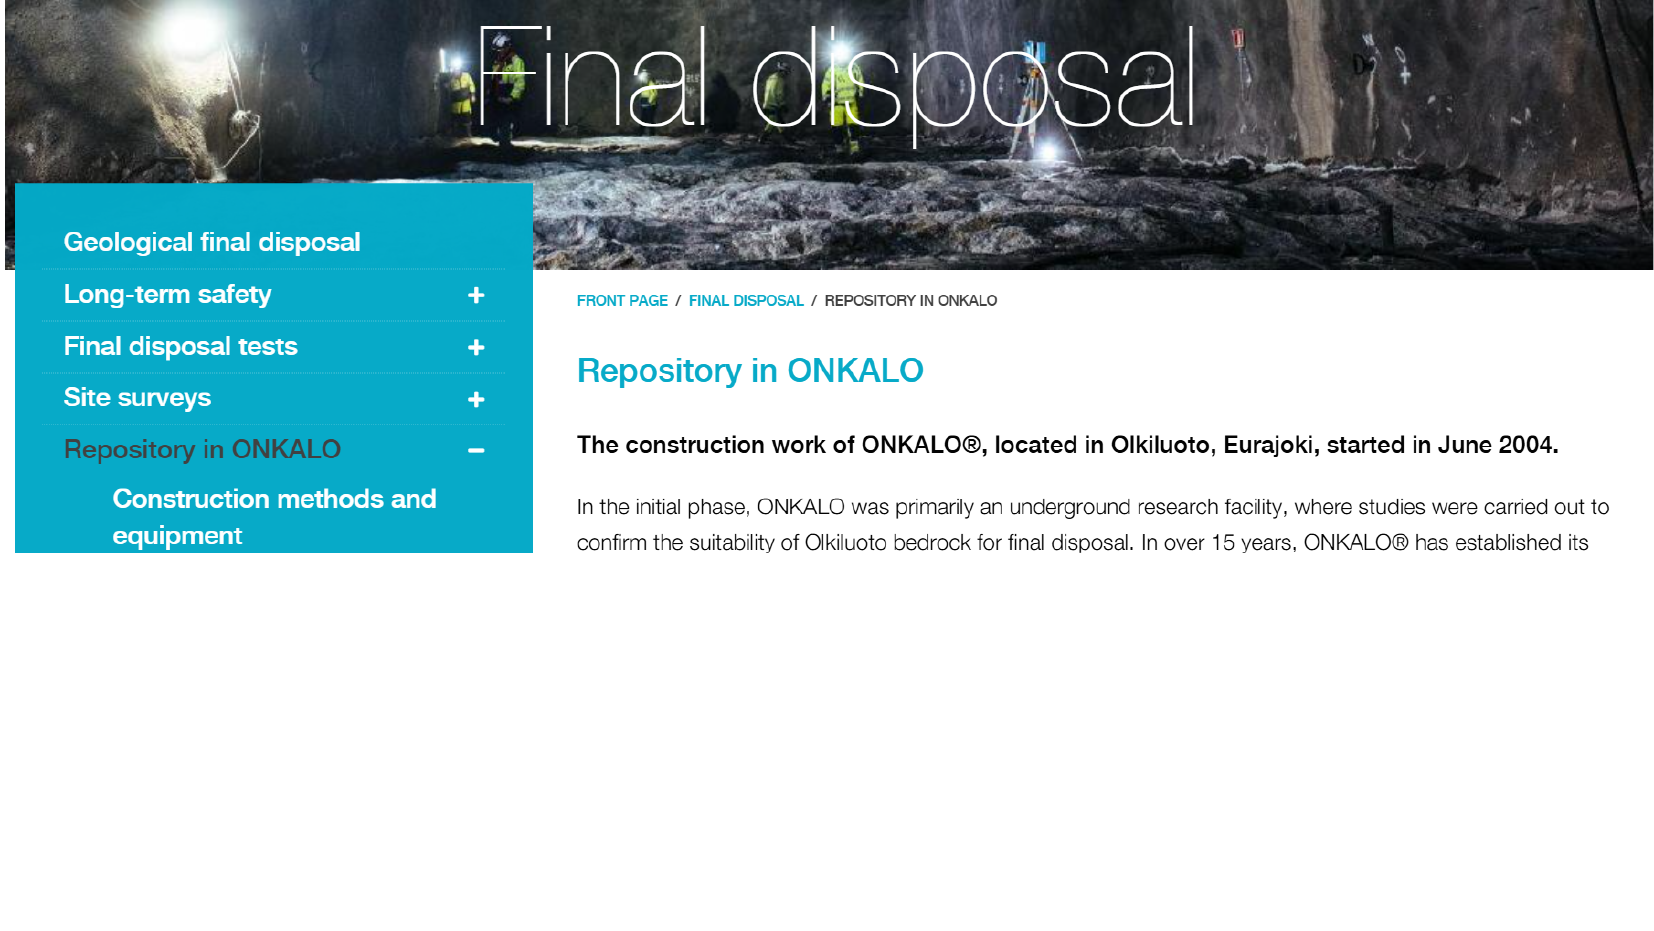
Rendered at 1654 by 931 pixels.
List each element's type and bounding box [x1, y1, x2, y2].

picture [5, 0, 1654, 553]
